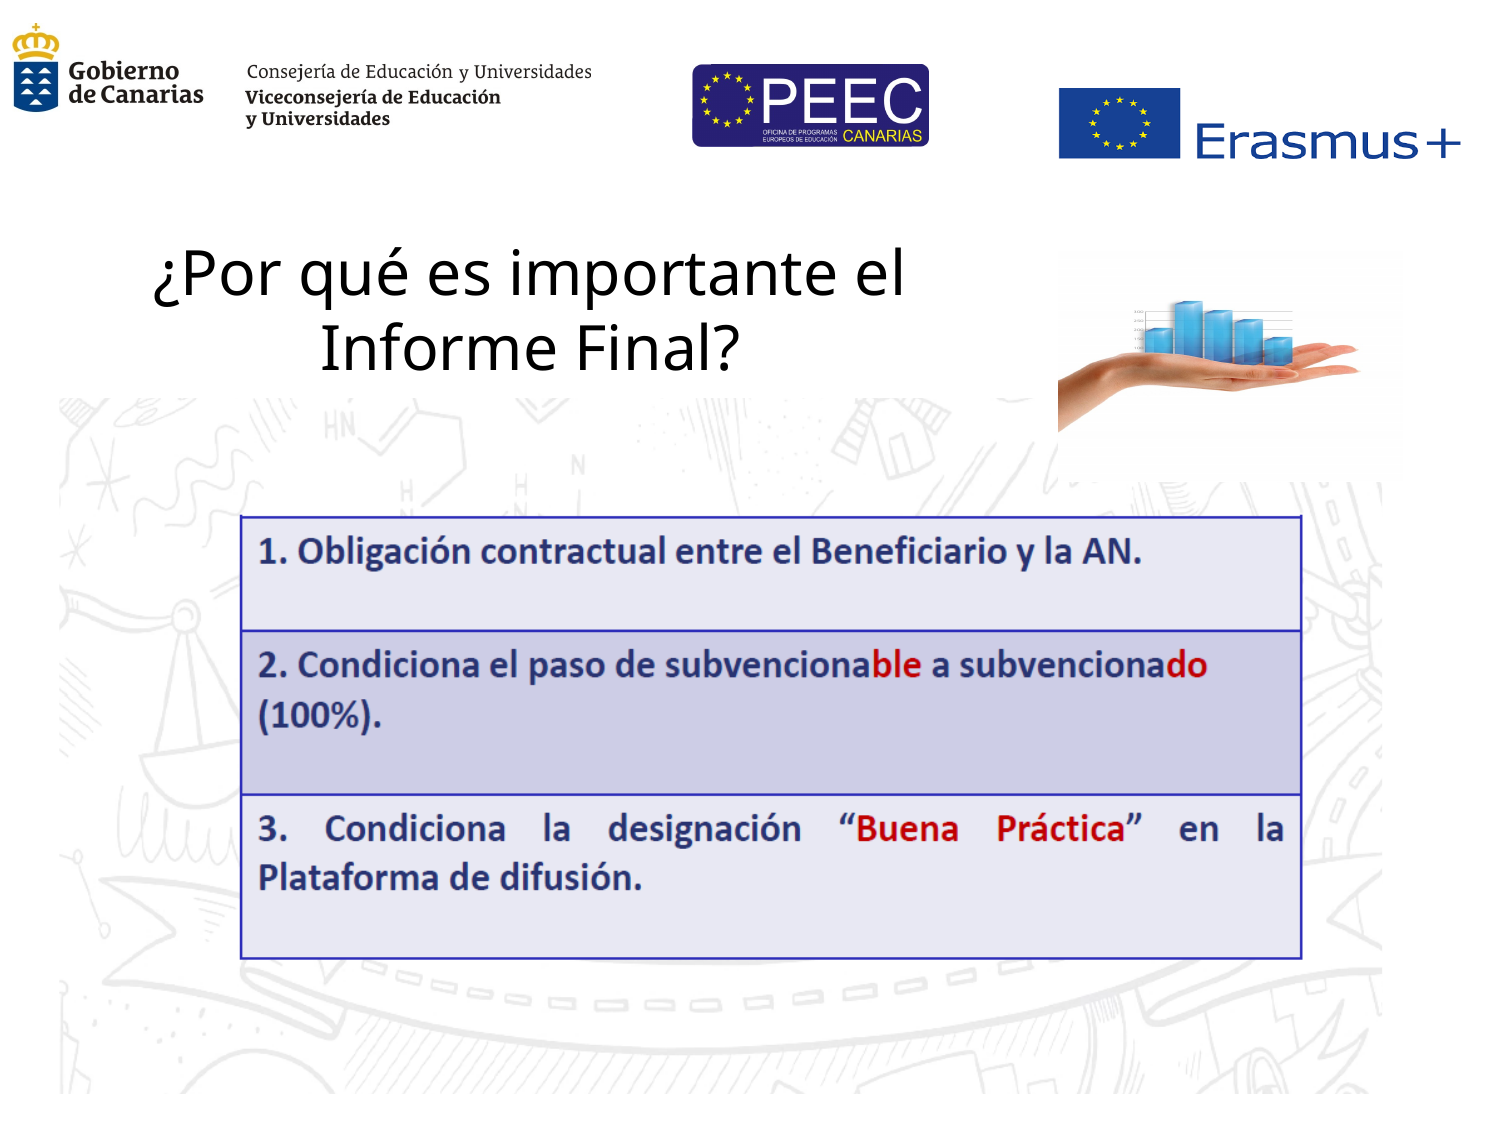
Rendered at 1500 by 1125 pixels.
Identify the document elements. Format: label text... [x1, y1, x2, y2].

text_box ¿Por qué es importante el Informe Final? [59, 178, 1002, 398]
picture [59, 251, 1403, 1094]
picture [692, 64, 929, 147]
picture [12, 23, 591, 130]
picture [1058, 88, 1461, 160]
